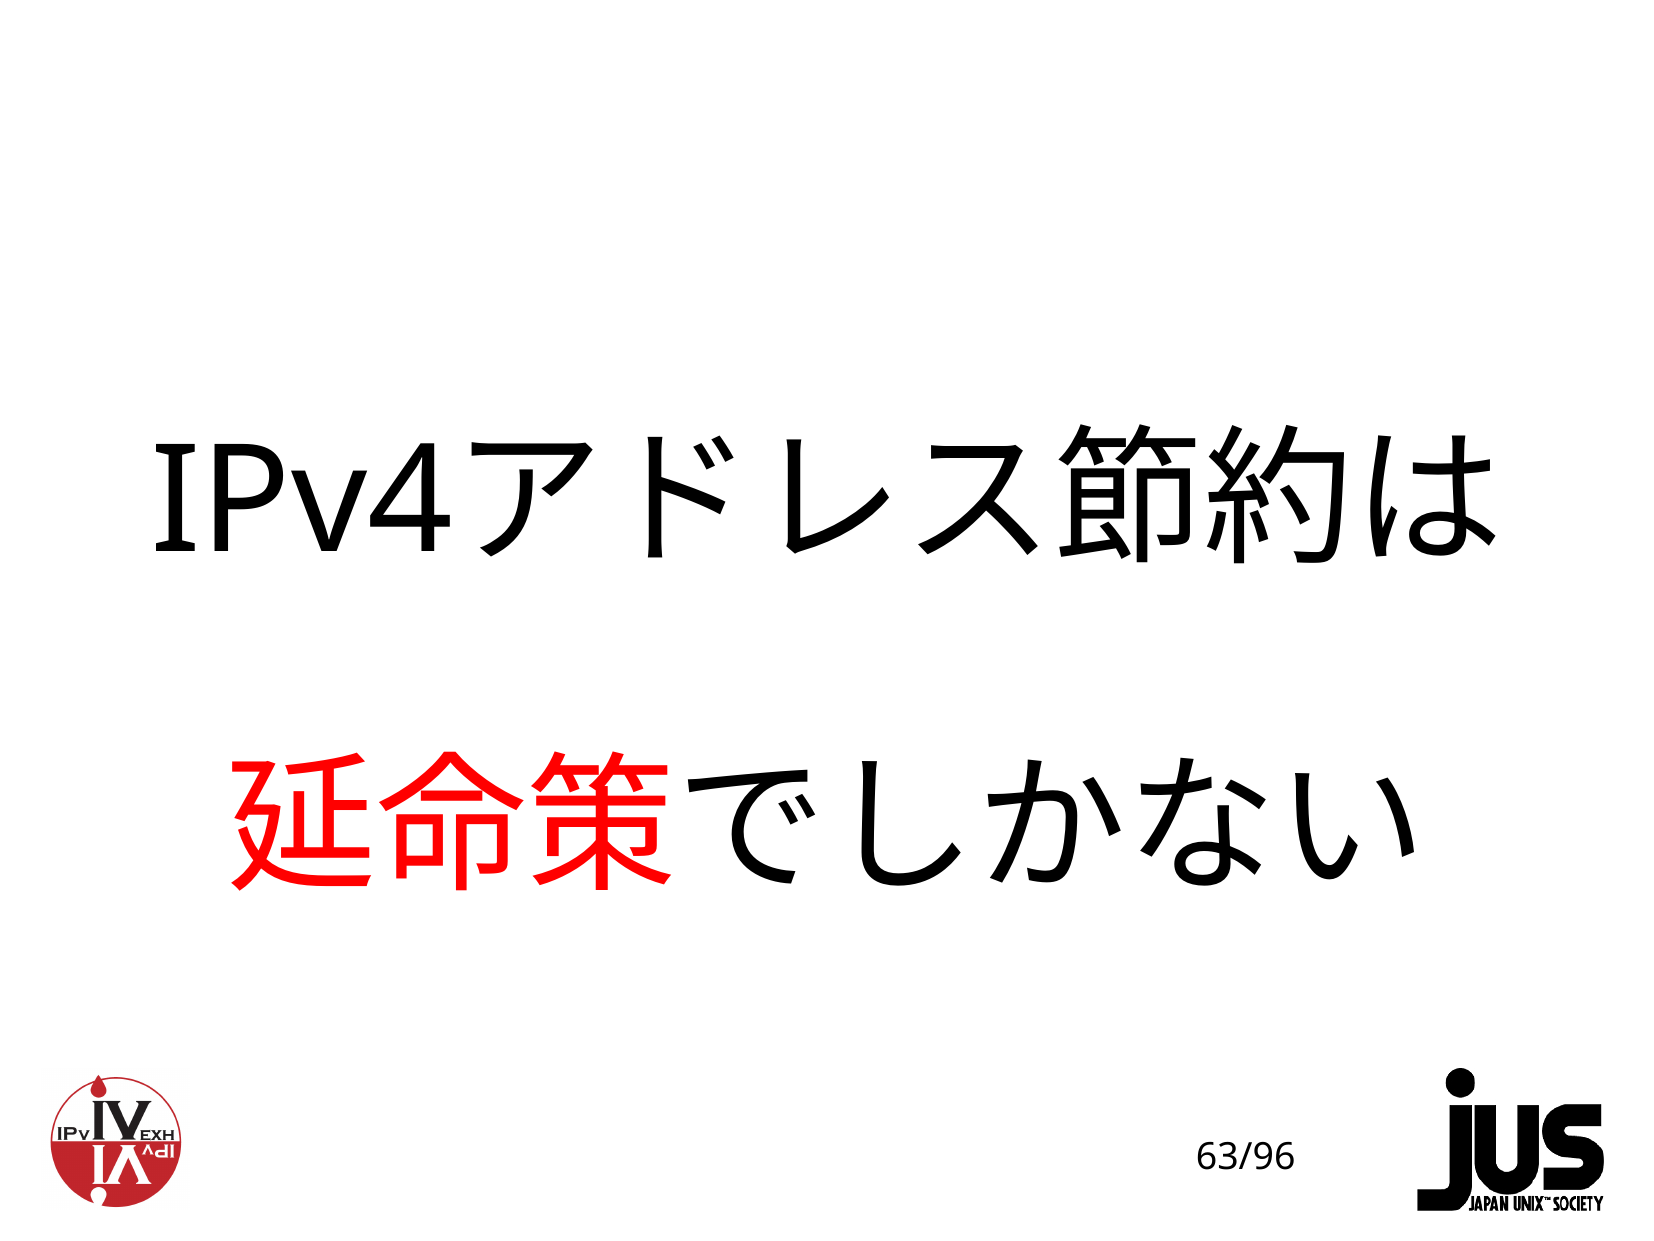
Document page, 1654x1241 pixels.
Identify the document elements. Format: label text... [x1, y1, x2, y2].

subtitle IPv4アドレス節約は 延命策でしかない [82, 88, 1571, 1102]
picture [1417, 1068, 1604, 1211]
text_box 63/96 [1181, 1122, 1324, 1178]
picture [41, 1068, 190, 1210]
